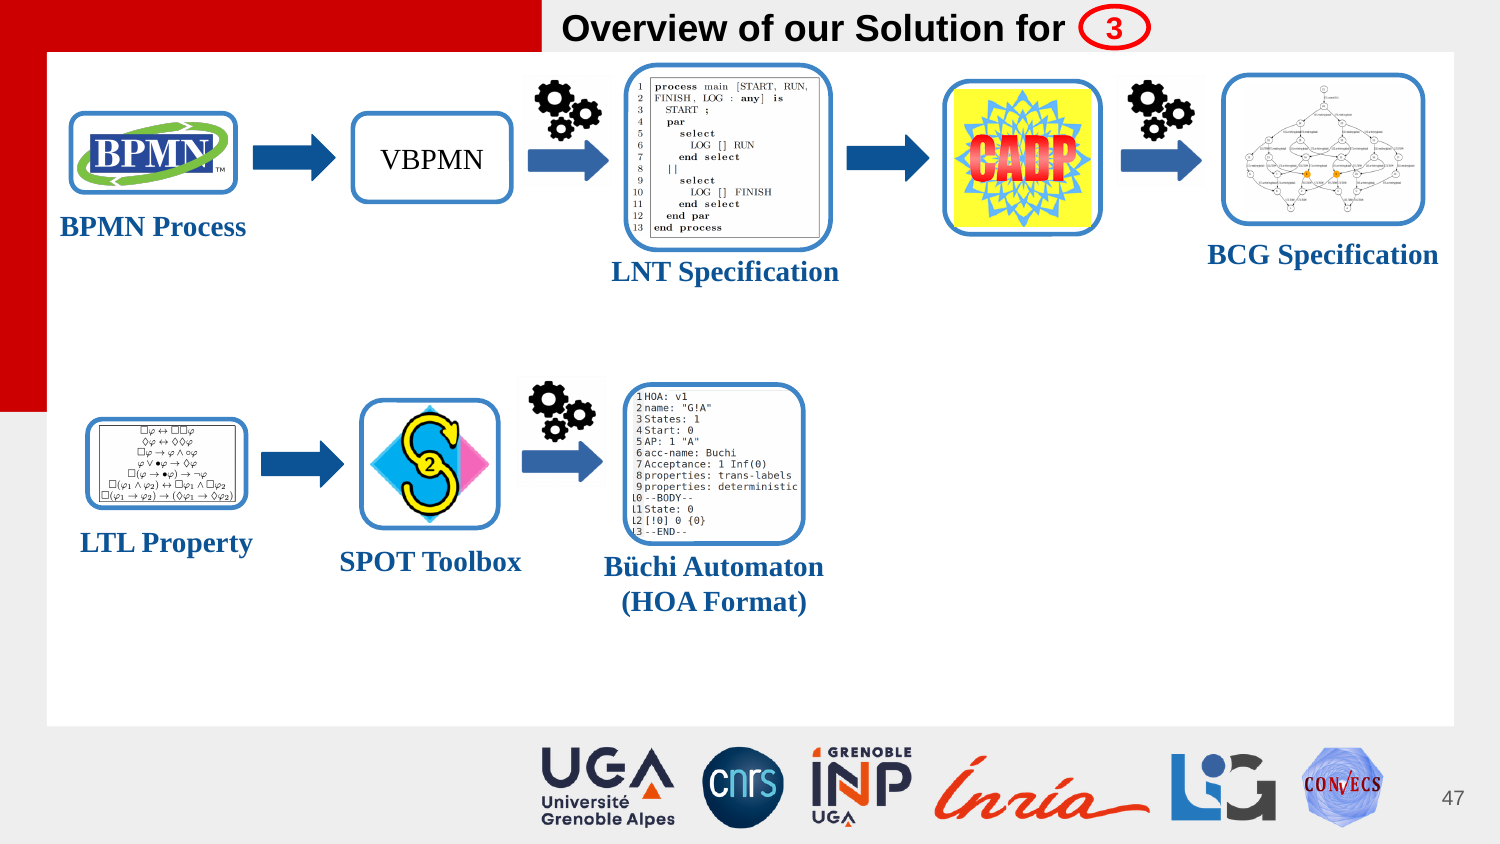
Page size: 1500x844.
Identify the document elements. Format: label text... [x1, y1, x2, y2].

text_box SPOT Toolbox [290, 532, 572, 588]
text_box 3 [1080, 6, 1149, 49]
text_box BPMN Process [12, 197, 294, 252]
text_box LTL Property [26, 513, 308, 569]
text_box [253, 134, 335, 181]
text_box BCG Specification [1182, 225, 1464, 281]
text_box Overview of our Solution for [546, 0, 1441, 55]
text_box VBPMN [352, 113, 512, 202]
text_box LNT Specification [588, 248, 863, 291]
slide_number <numéro> [1389, 764, 1480, 830]
text_box [847, 135, 929, 181]
text_box [261, 441, 344, 487]
picture [0, 0, 1500, 844]
text_box Büchi Automaton (HOA Format) [573, 555, 855, 610]
